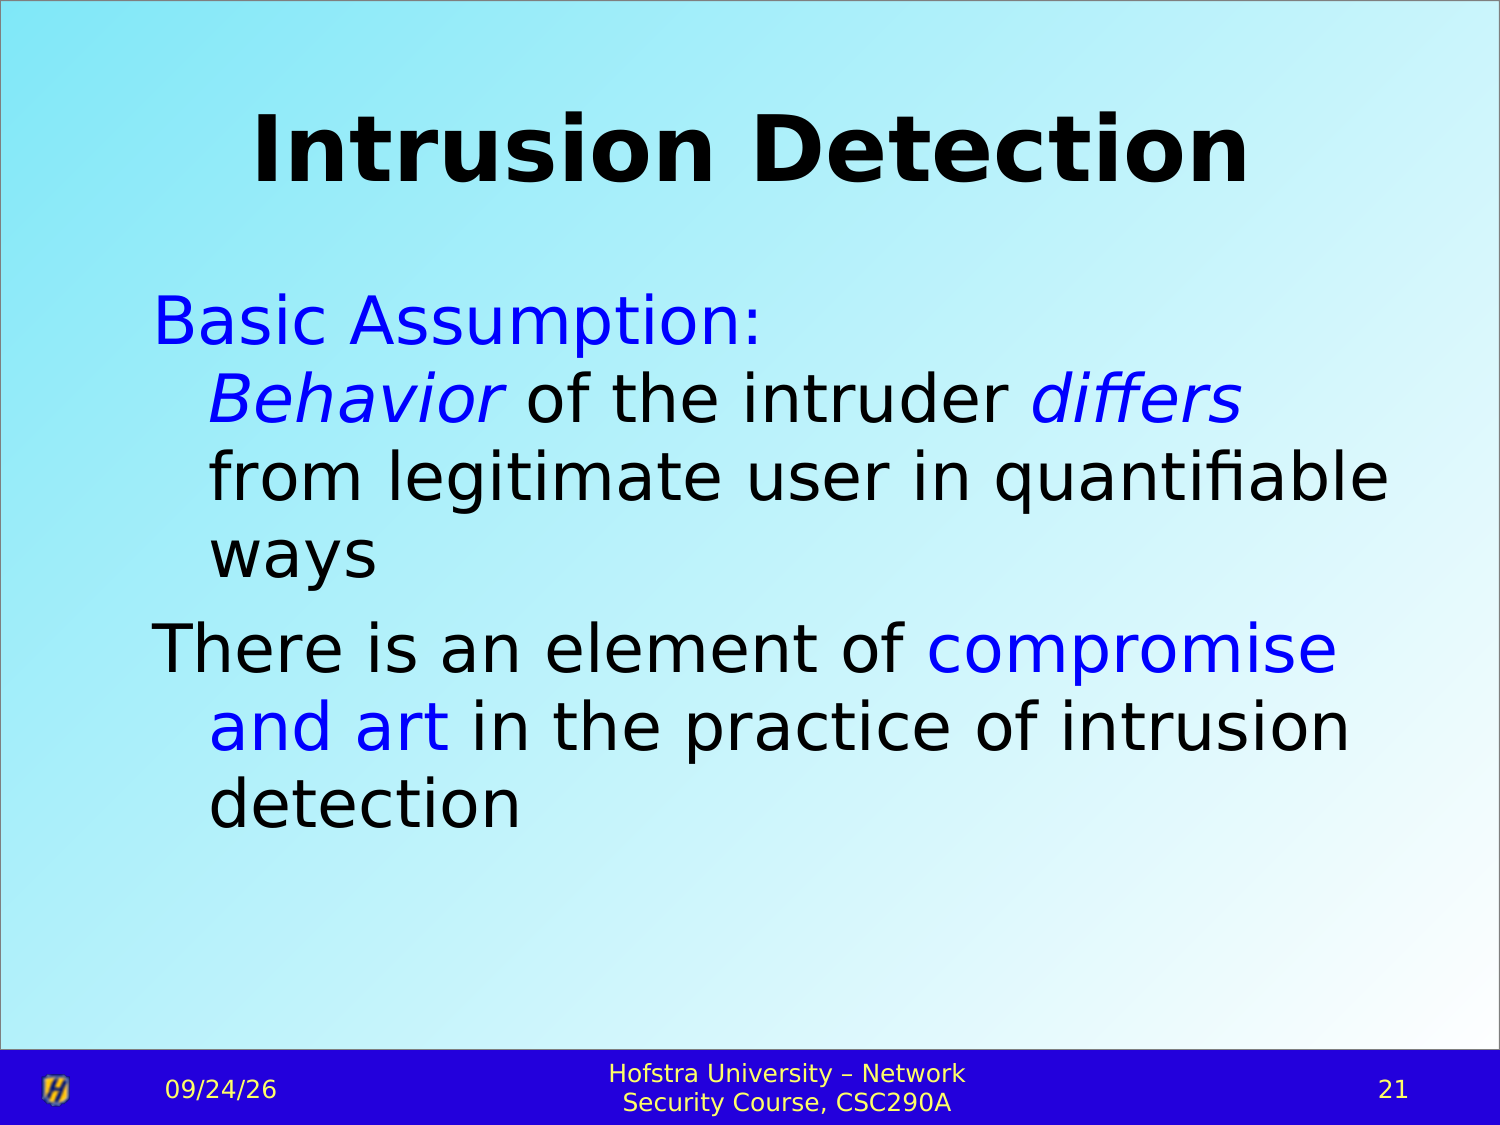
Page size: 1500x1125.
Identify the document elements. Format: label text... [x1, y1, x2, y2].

title Intrusion Detection [112, 84, 1391, 212]
list Basic Assumption: Behavior of the intruder differs from legitimate user in quantifiable ways There is an element of compromise and art in the practice of intrusion detection [137, 274, 1413, 951]
picture [37, 1072, 76, 1110]
